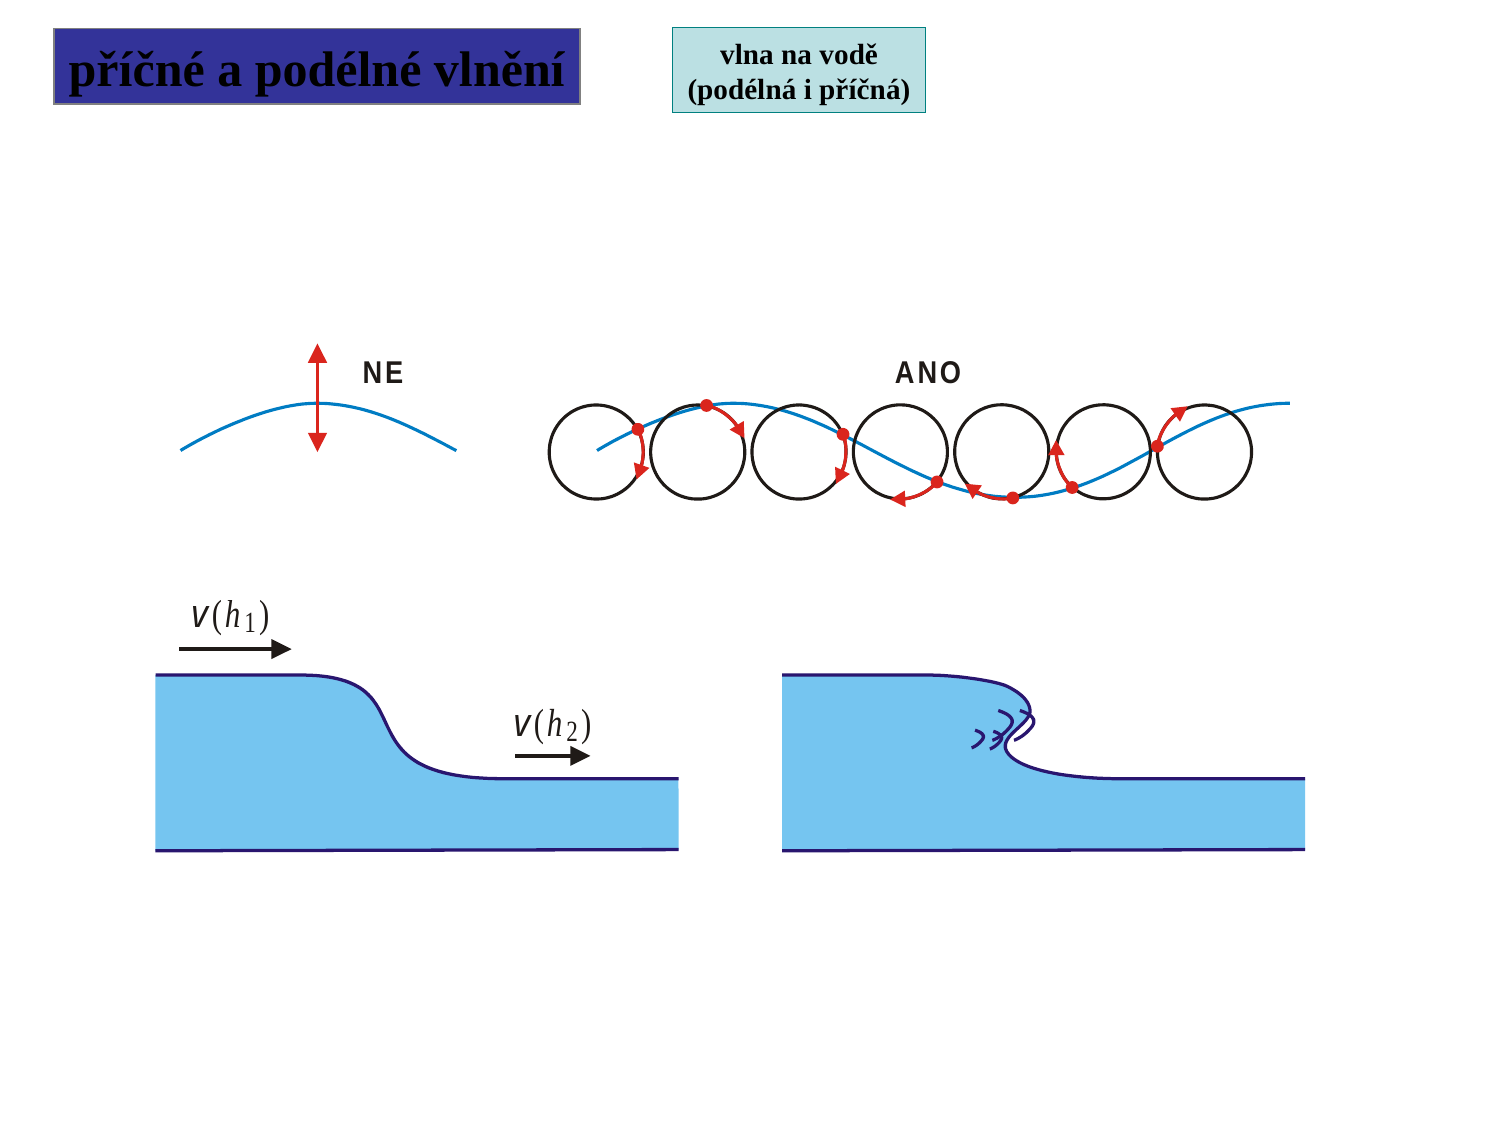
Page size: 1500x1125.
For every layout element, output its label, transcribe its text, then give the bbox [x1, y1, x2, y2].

text_box příčné a podélné vlnění [54, 28, 580, 104]
picture [179, 343, 1290, 508]
picture [155, 600, 1306, 853]
text_box vlna na vodě (podélná i příčná) [672, 27, 926, 113]
